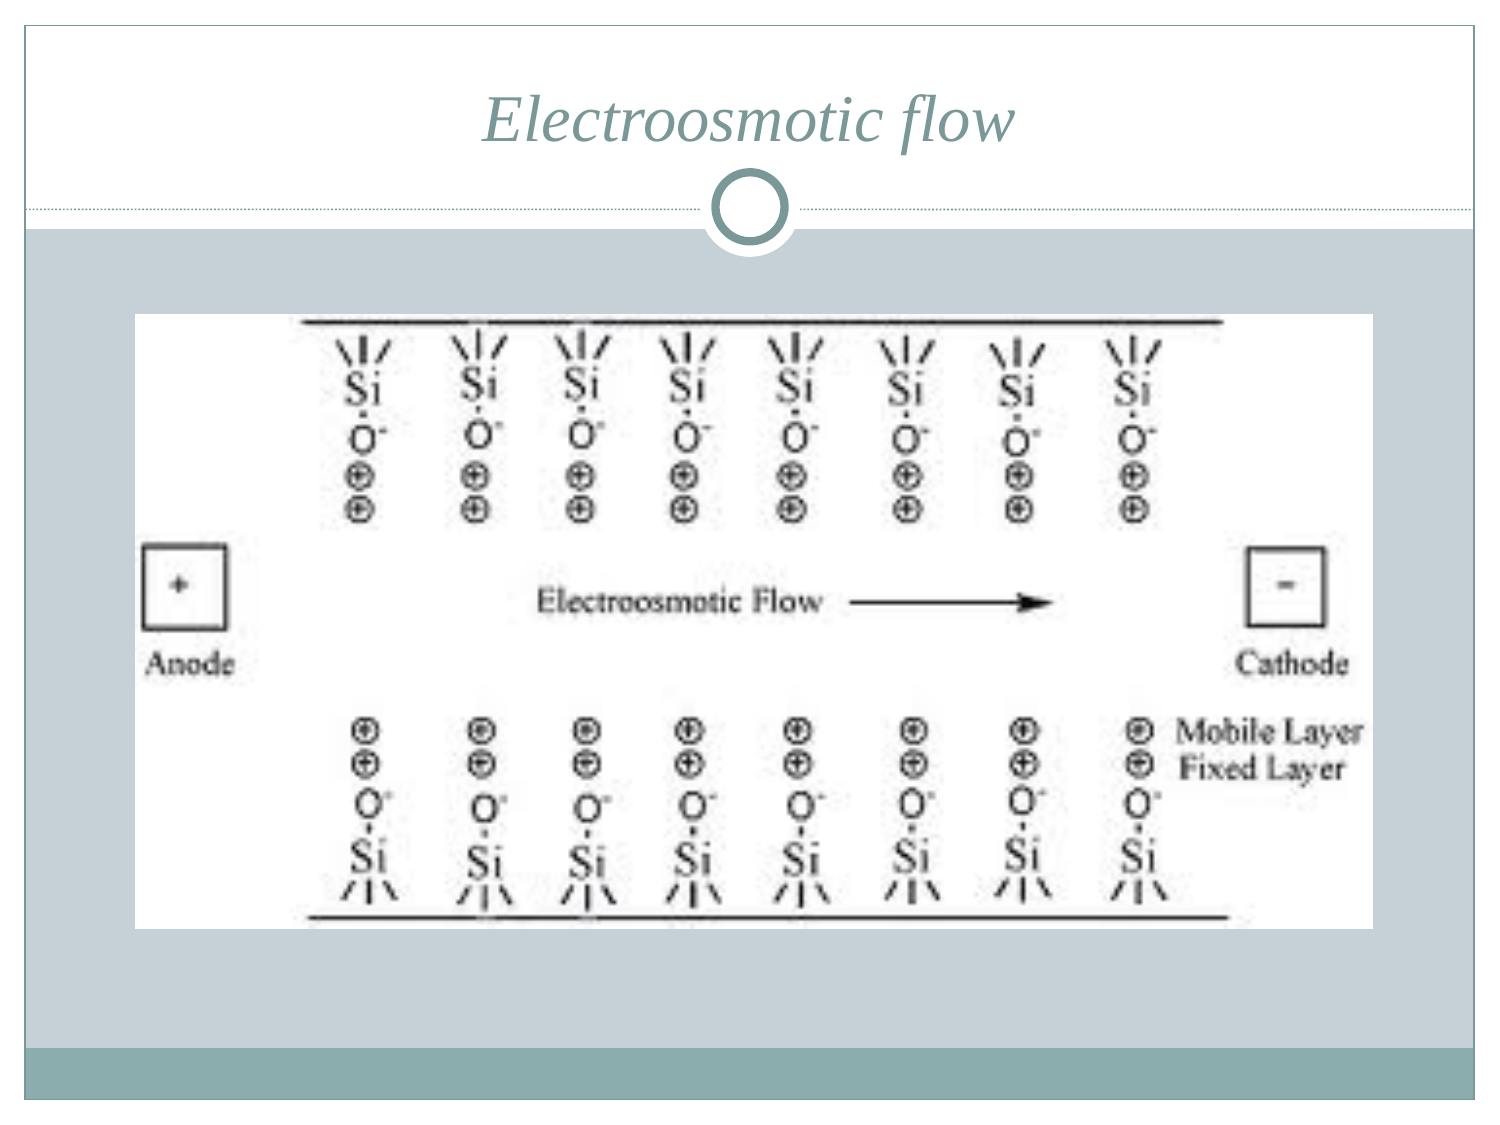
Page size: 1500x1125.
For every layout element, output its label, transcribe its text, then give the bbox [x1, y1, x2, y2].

title Electroosmotic flow [49, 37, 1450, 162]
picture [135, 314, 1373, 929]
